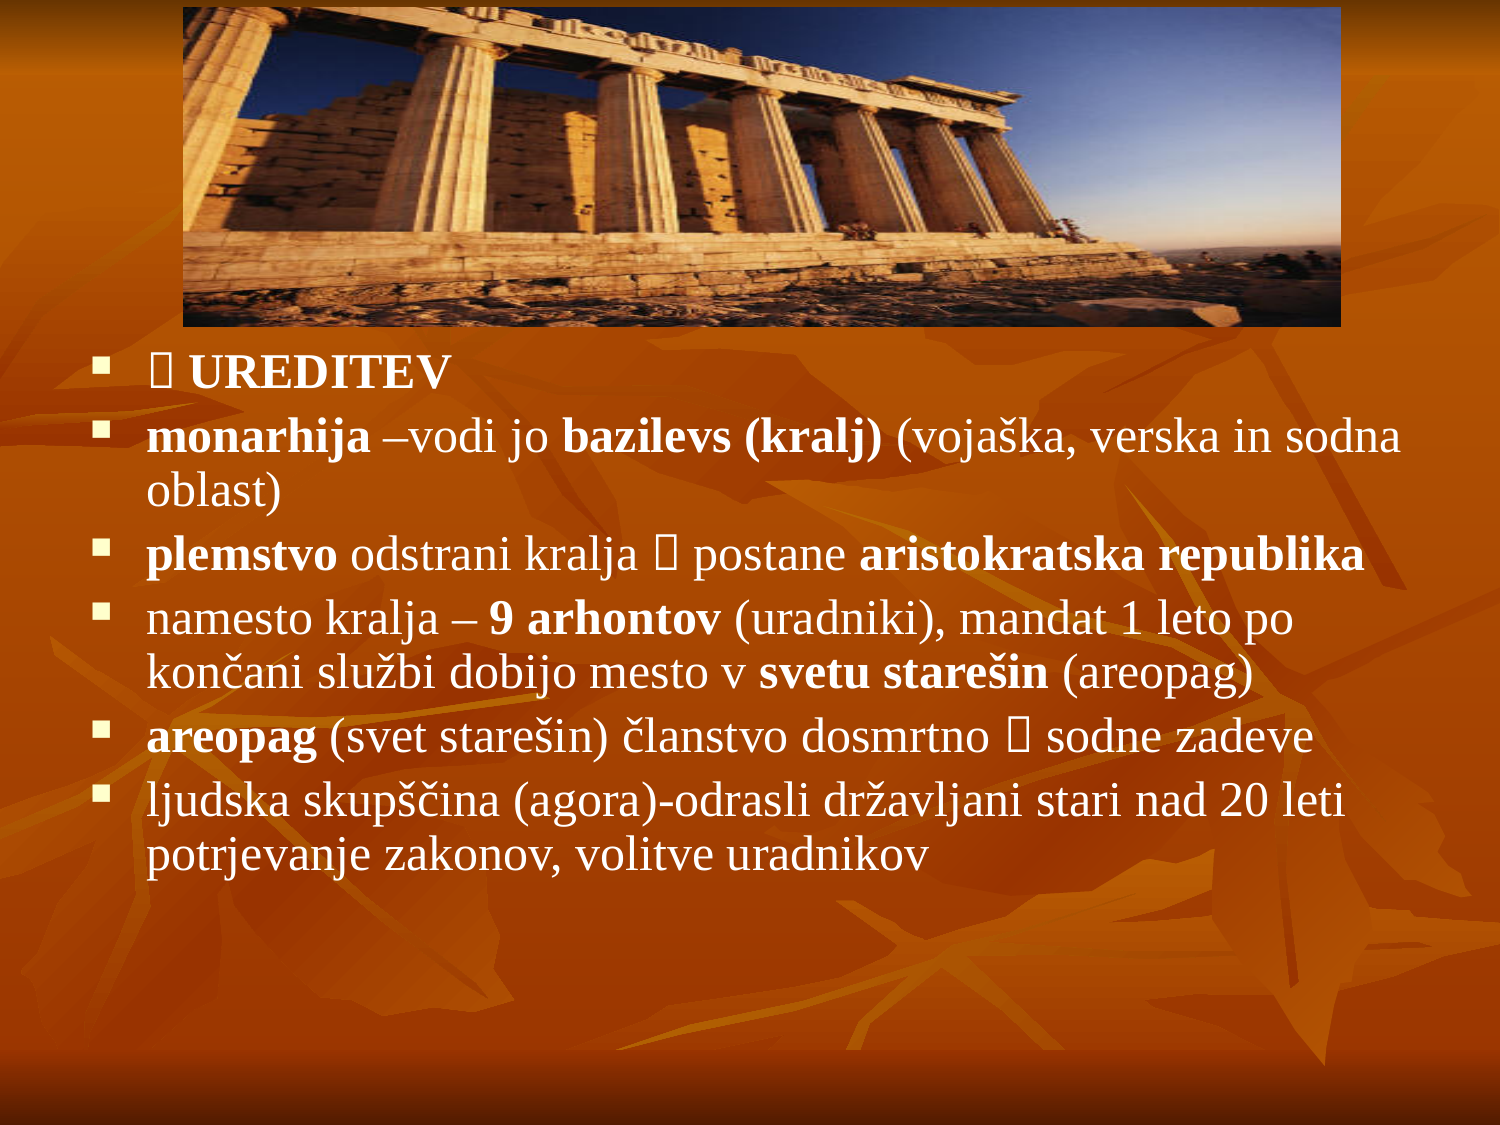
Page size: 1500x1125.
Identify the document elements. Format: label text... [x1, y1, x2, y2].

list  UREDITEV monarhija –vodi jo bazilevs (kralj) (vojaška, verska in sodna oblast) plemstvo odstrani kralja  postane aristokratska republika namesto kralja – 9 arhontov (uradniki), mandat 1 leto po končani službi dobijo mesto v svetu starešin (areopag) areopag (svet starešin) članstvo dosmrtno  sodne zadeve ljudska skupščina (agora)-odrasli državljani stari nad 20 leti potrjevanje zakonov, volitve uradnikov [75, 338, 1425, 1006]
picture [183, 7, 1341, 327]
